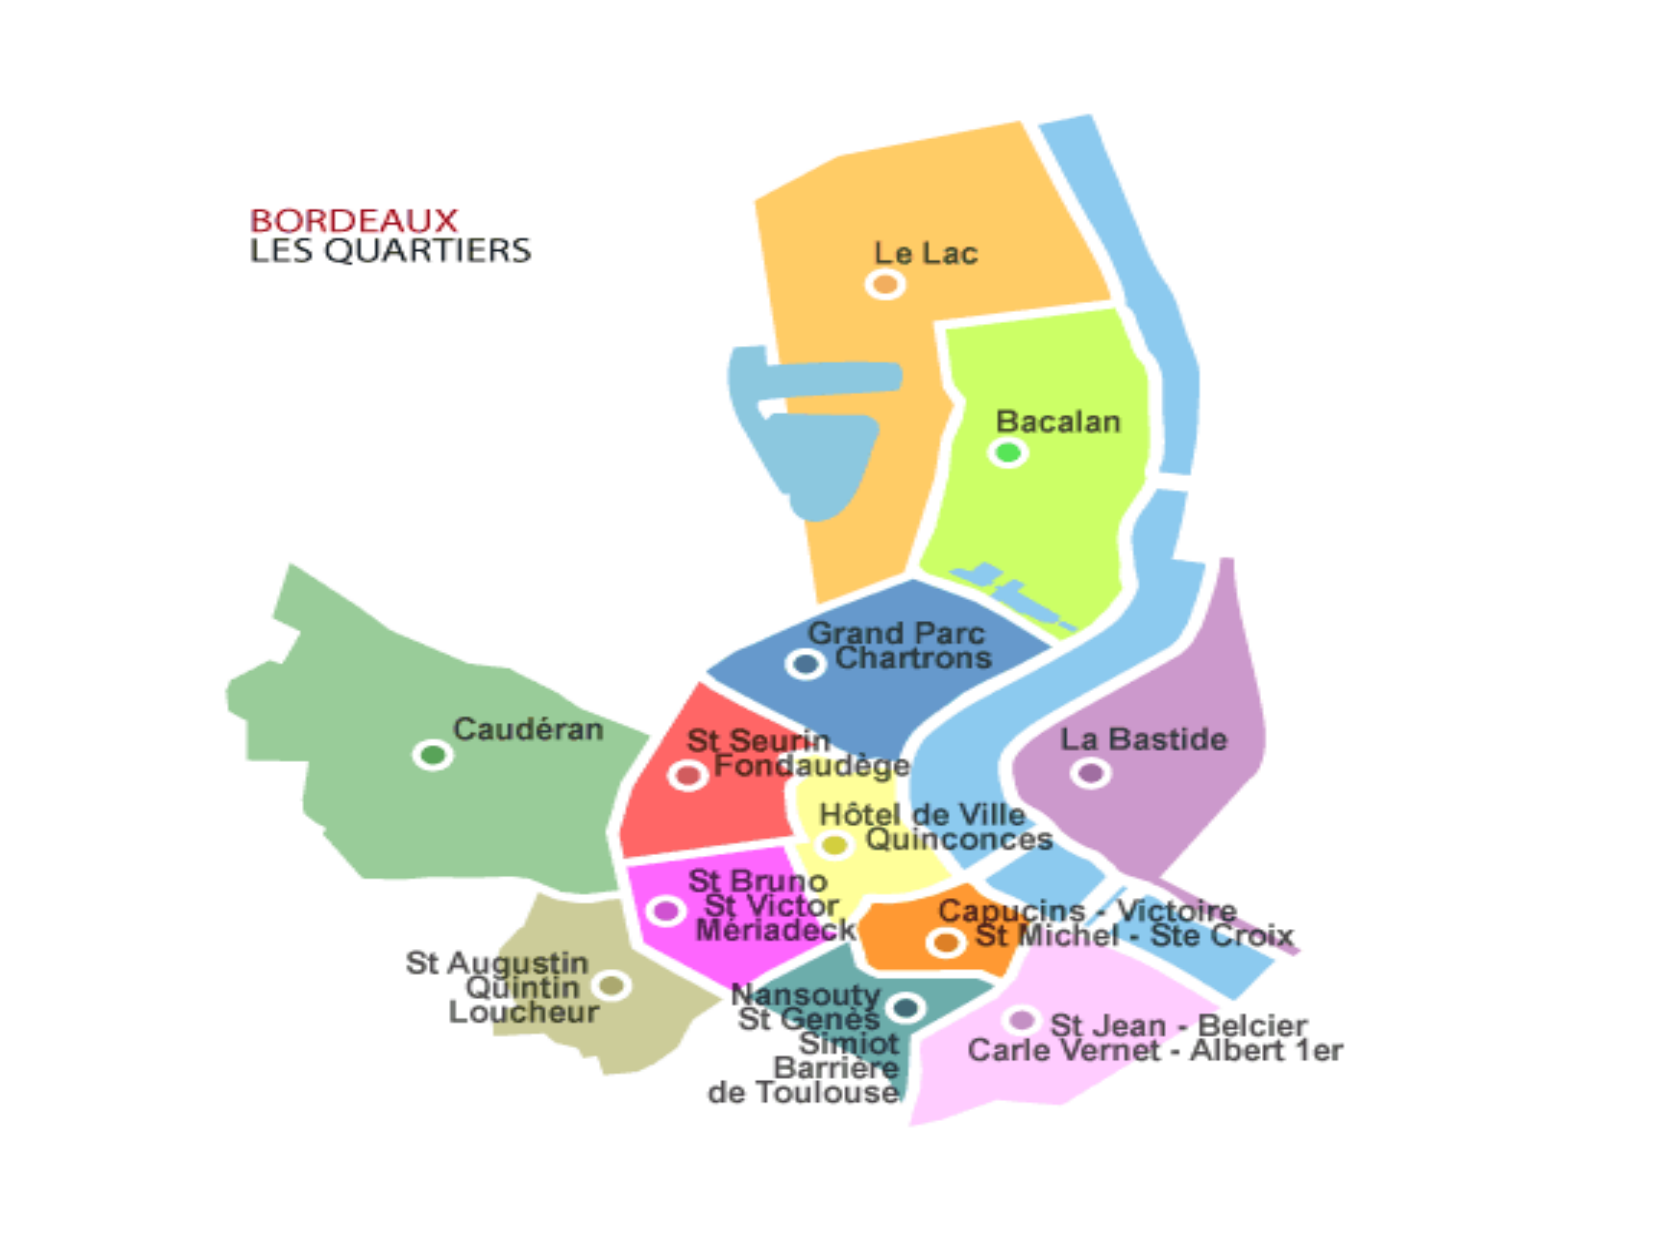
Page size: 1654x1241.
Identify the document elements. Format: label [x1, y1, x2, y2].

picture [206, 88, 1359, 1152]
